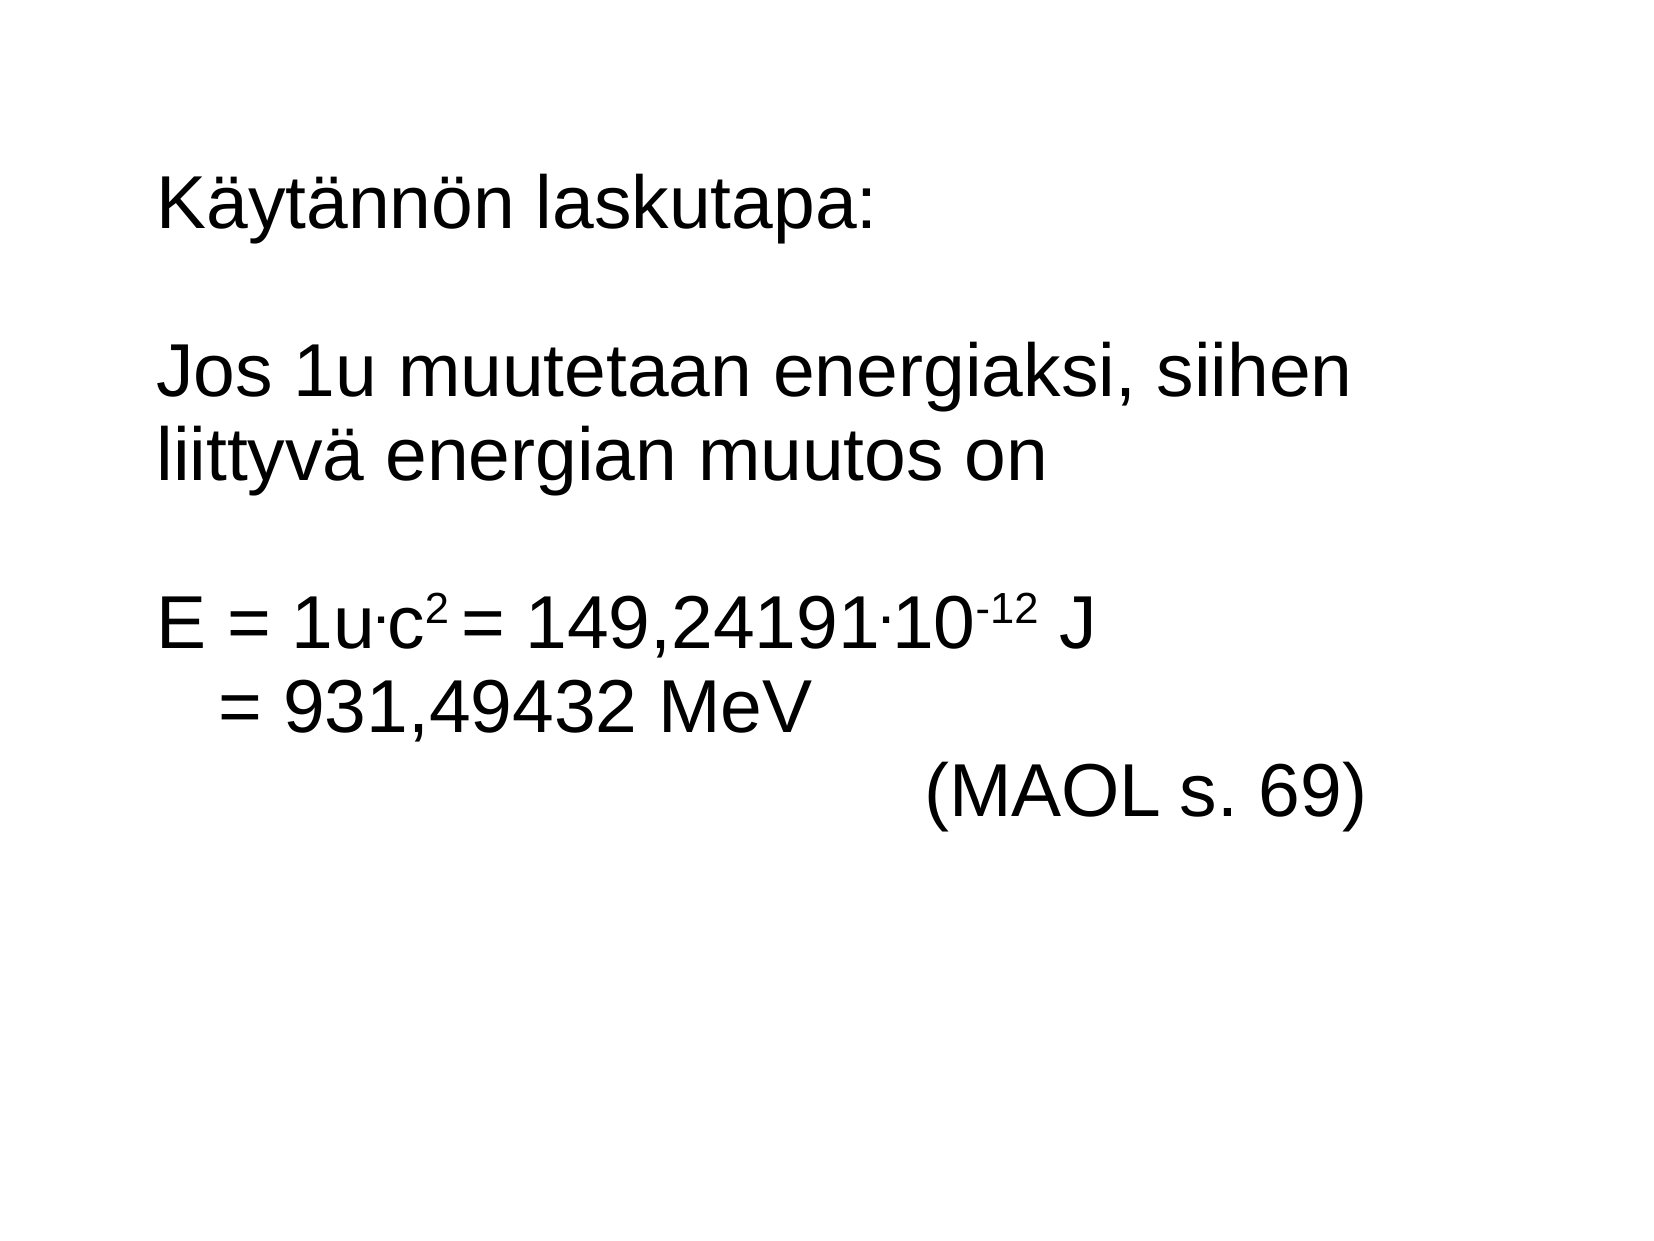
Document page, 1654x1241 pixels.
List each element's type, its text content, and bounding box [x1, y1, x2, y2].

text_box Käytännön laskutapa: Jos 1u muutetaan energiaksi, siihen liittyvä energian muutos on E = 1u.c2 = 149,24191.10-12 J = 931,49432 MeV (MAOL s. 69) [141, 153, 1453, 925]
